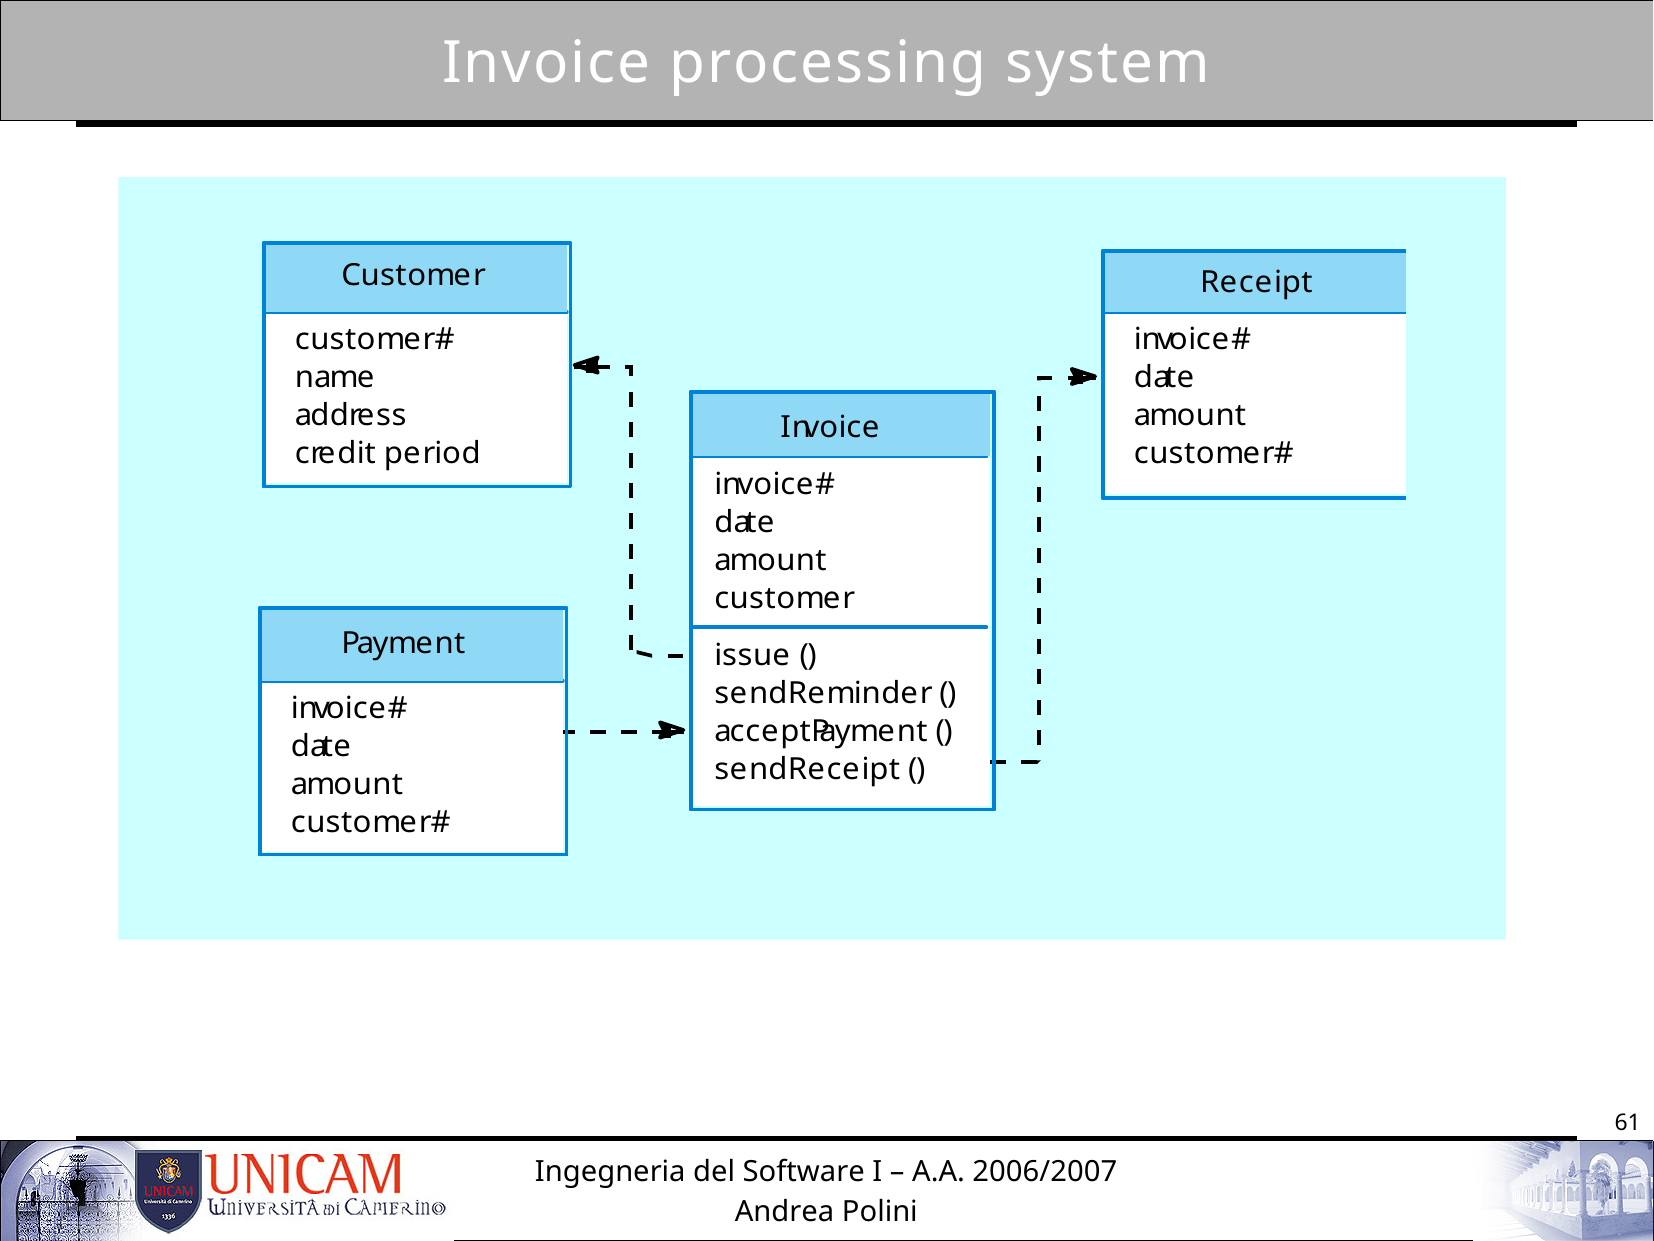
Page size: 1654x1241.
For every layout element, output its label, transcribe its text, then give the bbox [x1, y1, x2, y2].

title Invoice processing system [0, 0, 1653, 121]
picture [0, 1141, 454, 1241]
text_box [118, 177, 1506, 940]
picture [1473, 1141, 1654, 1241]
picture [255, 239, 1406, 856]
